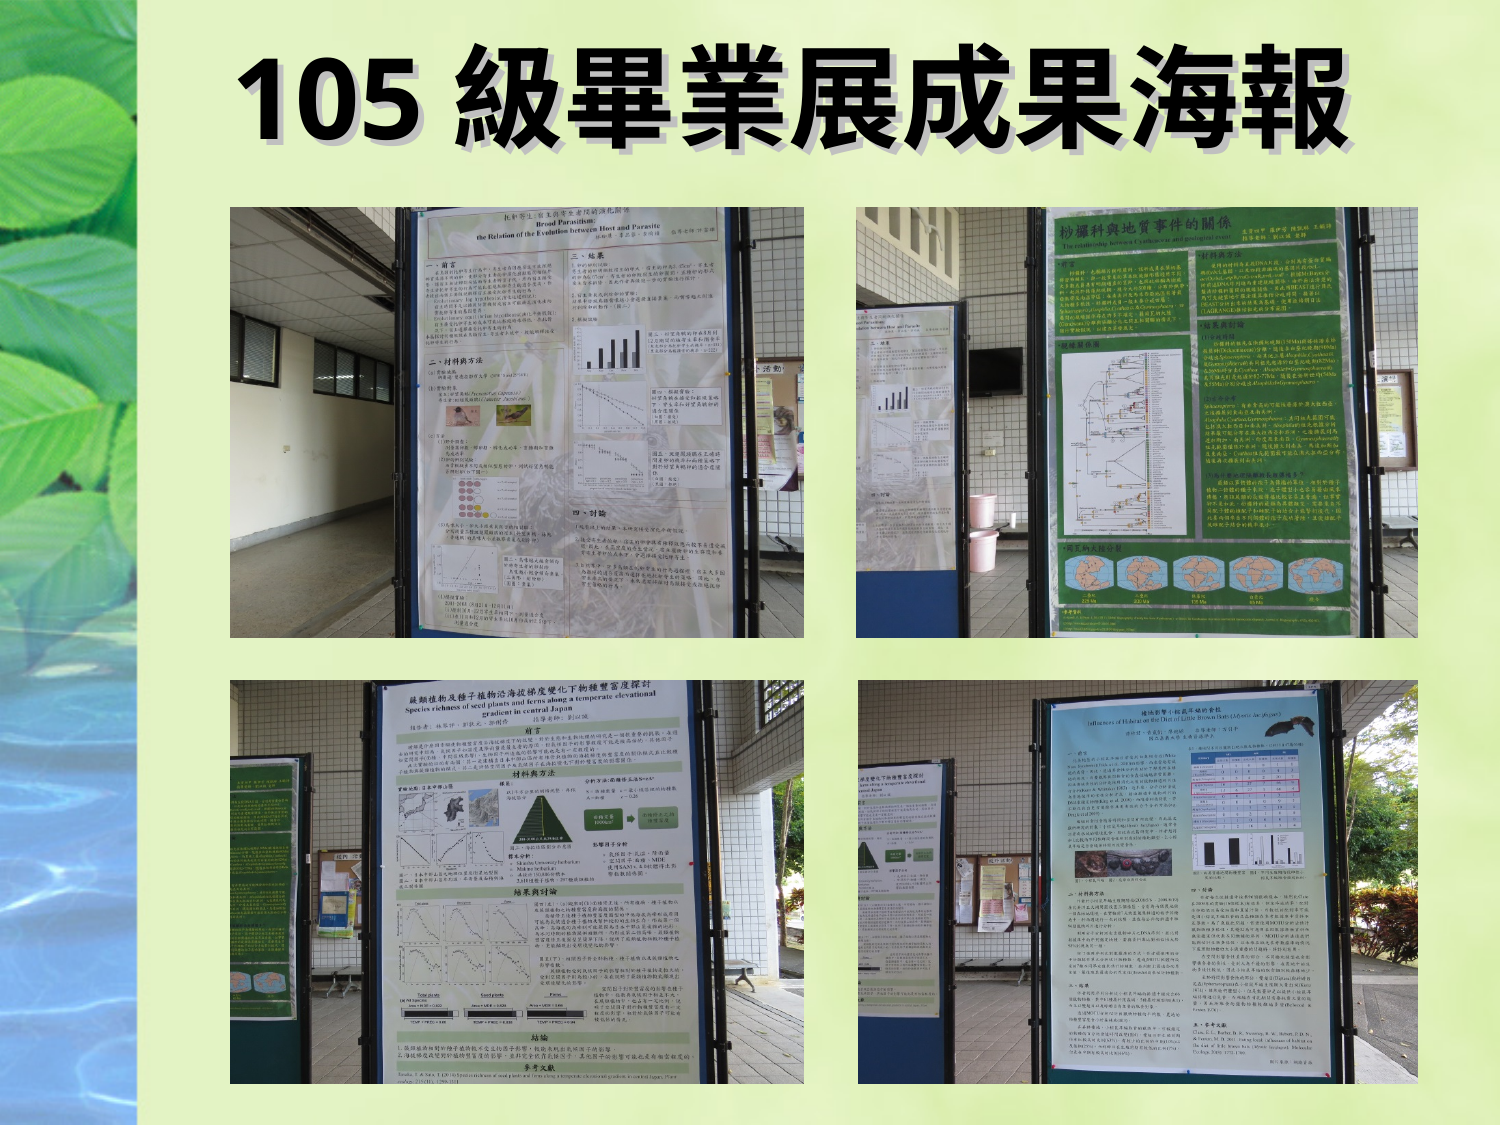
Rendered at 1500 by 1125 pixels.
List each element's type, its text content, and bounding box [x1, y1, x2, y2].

picture [230, 680, 804, 1084]
picture [856, 207, 1418, 638]
text_box 105級畢業展成果海報 [183, 19, 1400, 169]
picture [858, 680, 1418, 1084]
picture [230, 208, 804, 638]
